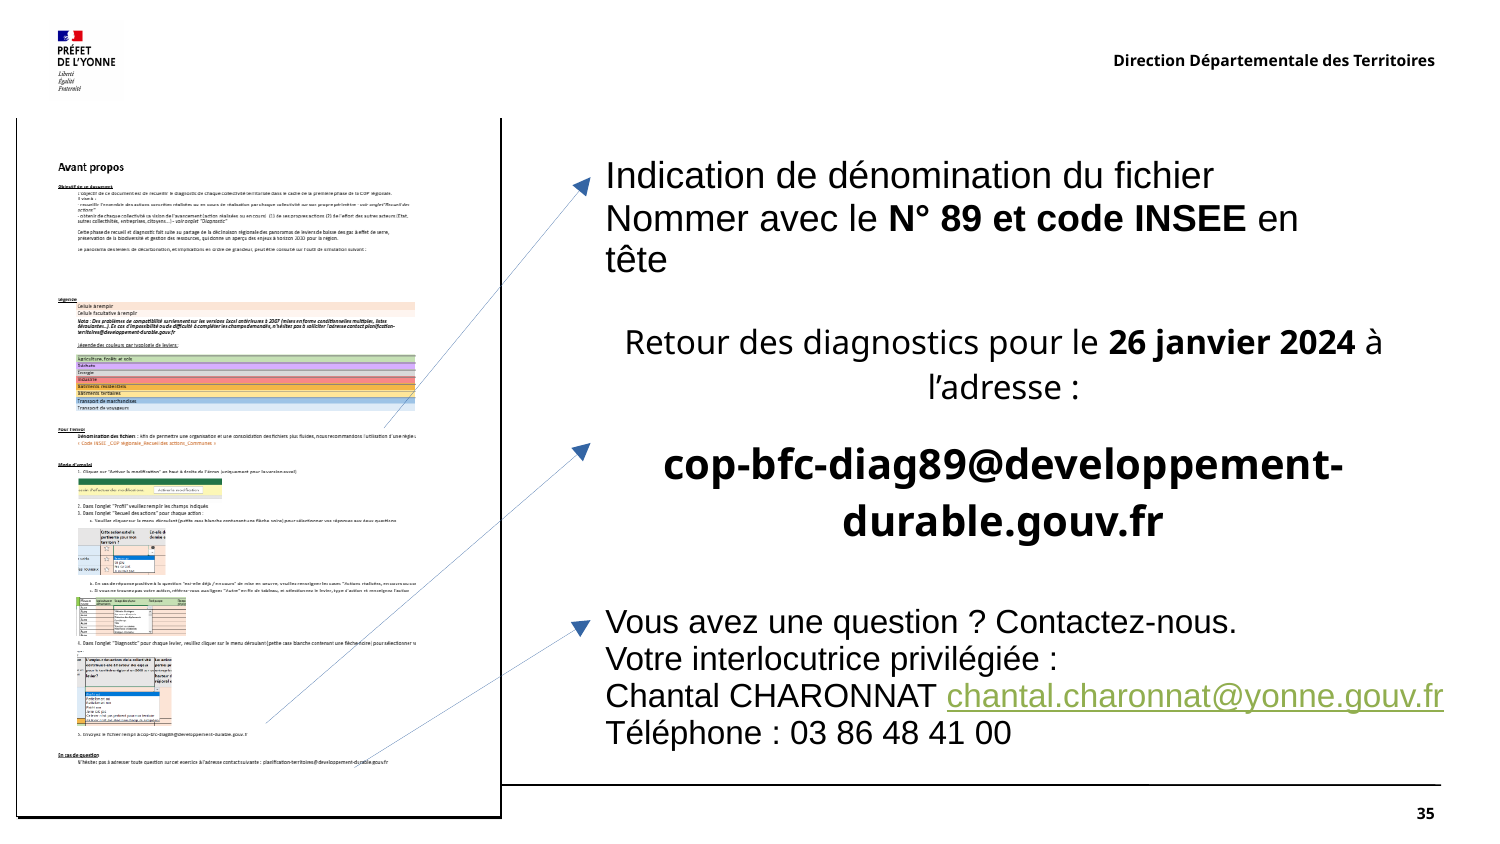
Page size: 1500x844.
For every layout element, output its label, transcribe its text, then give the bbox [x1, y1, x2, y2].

list Retour des diagnostics pour le 26 janvier 2024 à l’adresse : cop-bfc-diag89@developpement-durable.gouv.fr [590, 318, 1418, 527]
text_box Indication de dénomination du fichier Nommer avec le N° 89 et code INSEE en tête [590, 147, 1329, 289]
picture [49, 20, 124, 101]
text_box Vous avez une question ? Contactez-nous. Votre interlocutrice privilégiée : Chantal CHARONNAT chantal.charonnat@yonne.gouv.fr Téléphone : 03 86 48 41 00 [590, 596, 1477, 804]
picture [16, 118, 502, 821]
